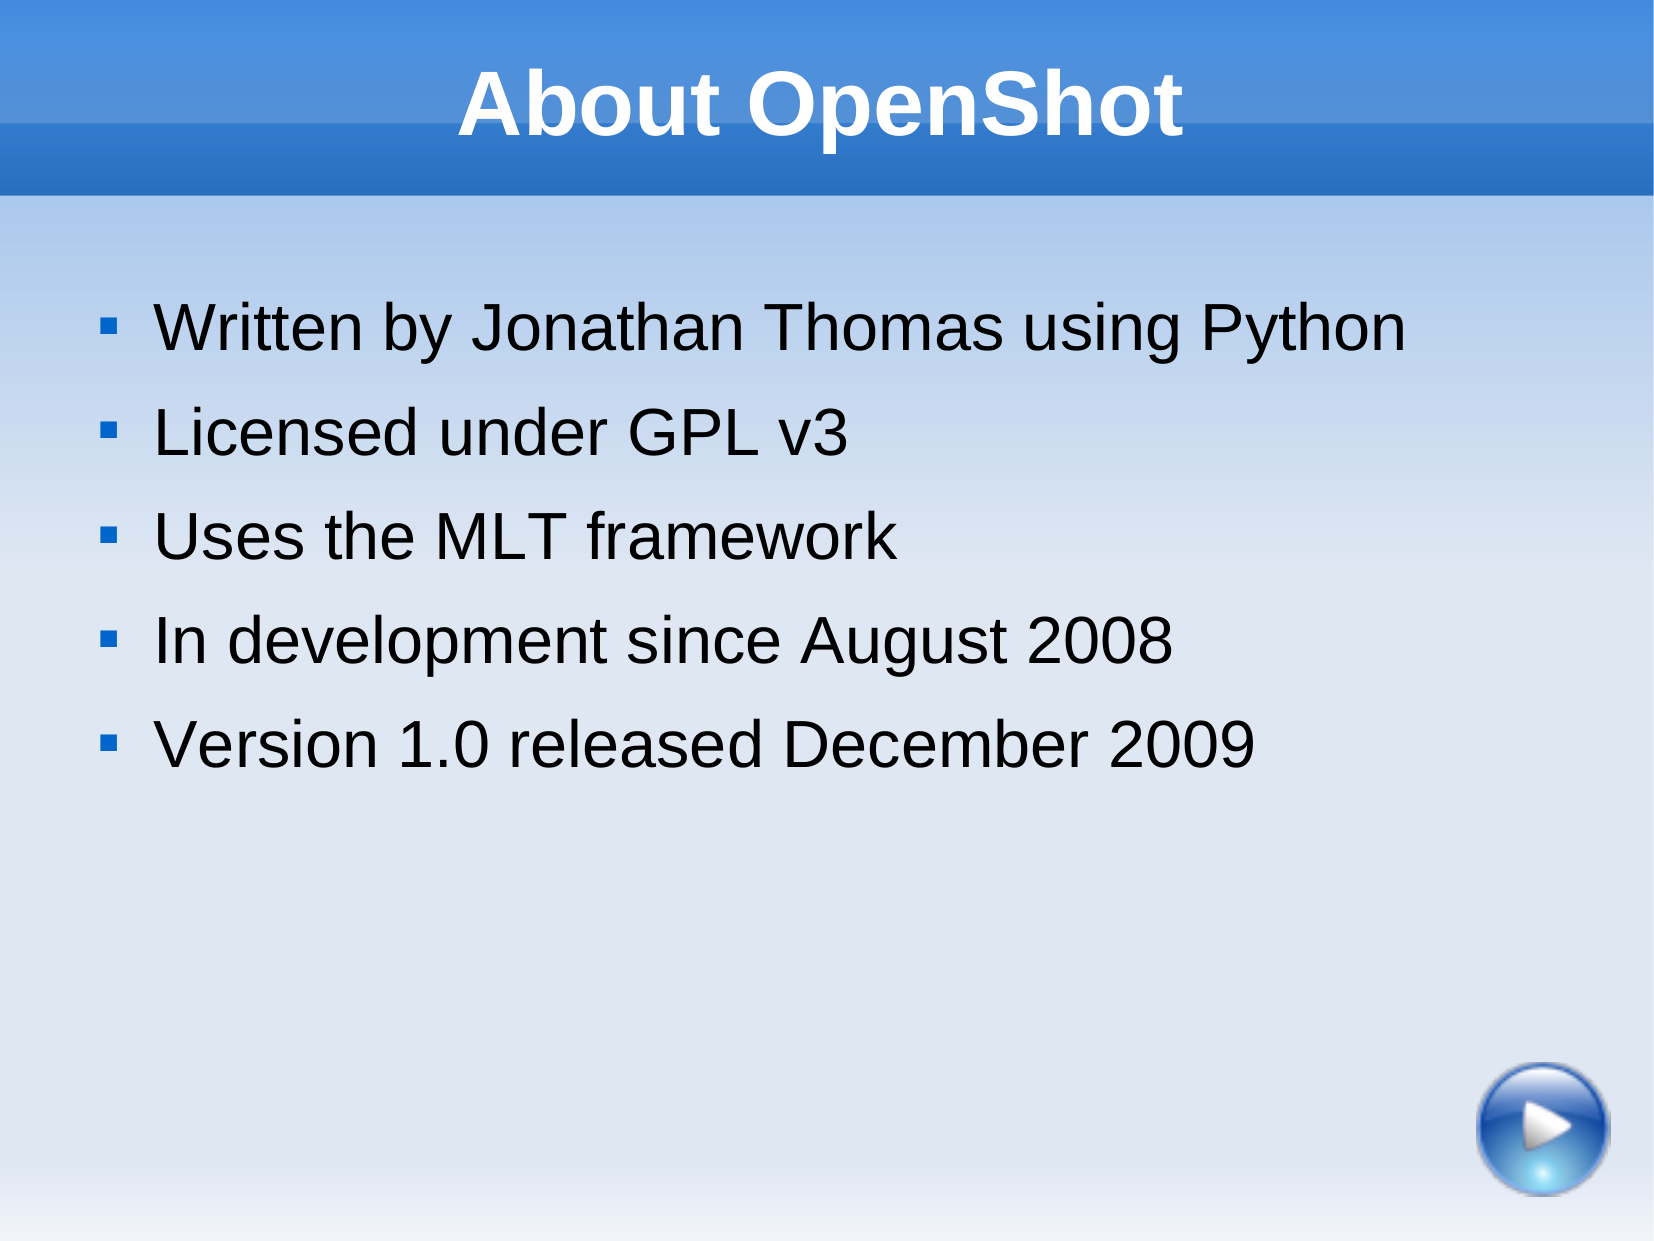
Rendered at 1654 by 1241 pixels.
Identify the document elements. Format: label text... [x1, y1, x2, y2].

list Written by Jonathan Thomas using Python Licensed under GPL v3 Uses the MLT framework In development since August 2008 Version 1.0 released December 2009 [82, 290, 1571, 1094]
picture [0, 0, 1654, 1241]
title About OpenShot [76, 7, 1565, 200]
